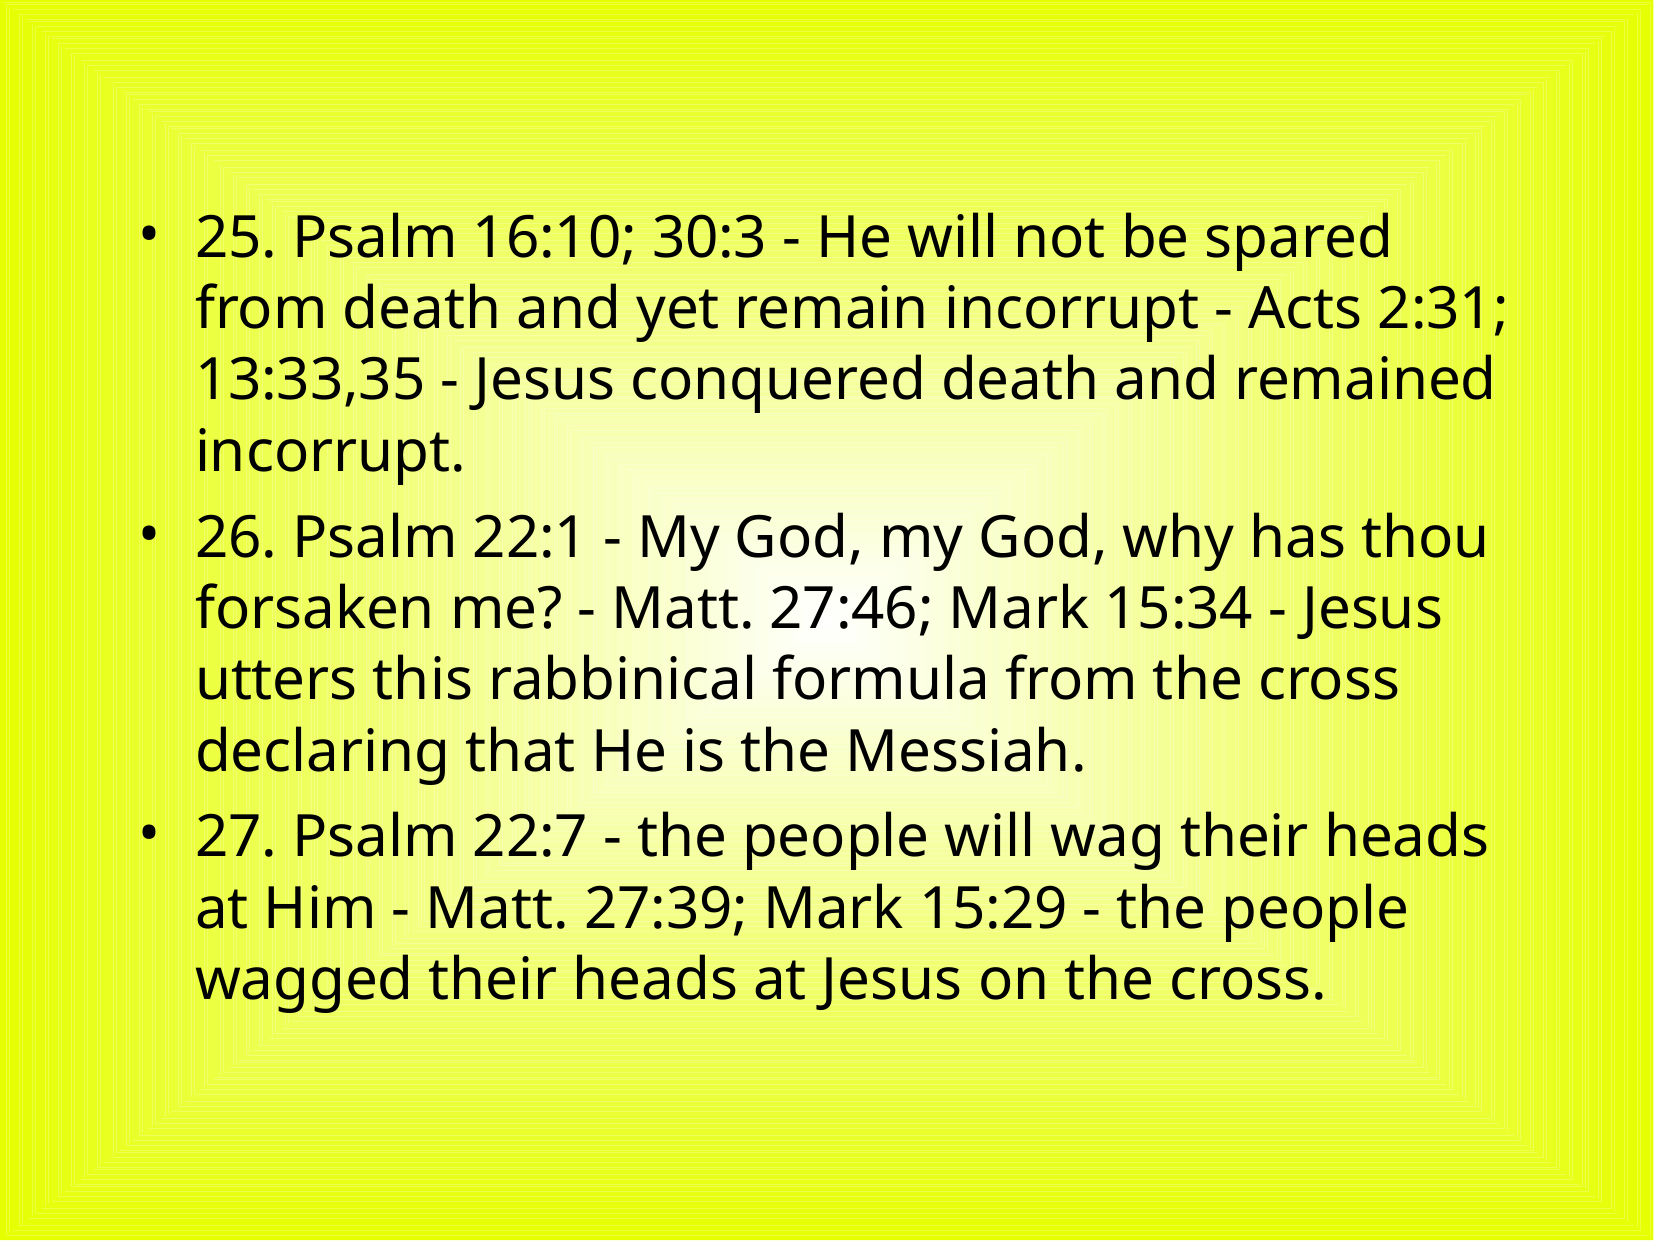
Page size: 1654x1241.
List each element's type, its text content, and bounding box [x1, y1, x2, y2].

list 25. Psalm 16:10; 30:3 - He will not be spared from death and yet remain incorrupt - Acts 2:31; 13:33,35 - Jesus conquered death and remained incorrupt. 26. Psalm 22:1 - My God, my God, why has thou forsaken me? - Matt. 27:46; Mark 15:34 - Jesus utters this rabbinical formula from the cross declaring that He is the Messiah. 27. Psalm 22:7 - the people will wag their heads at Him - Matt. 27:39; Mark 15:29 - the people wagged their heads at Jesus on the cross. [124, 192, 1530, 1214]
